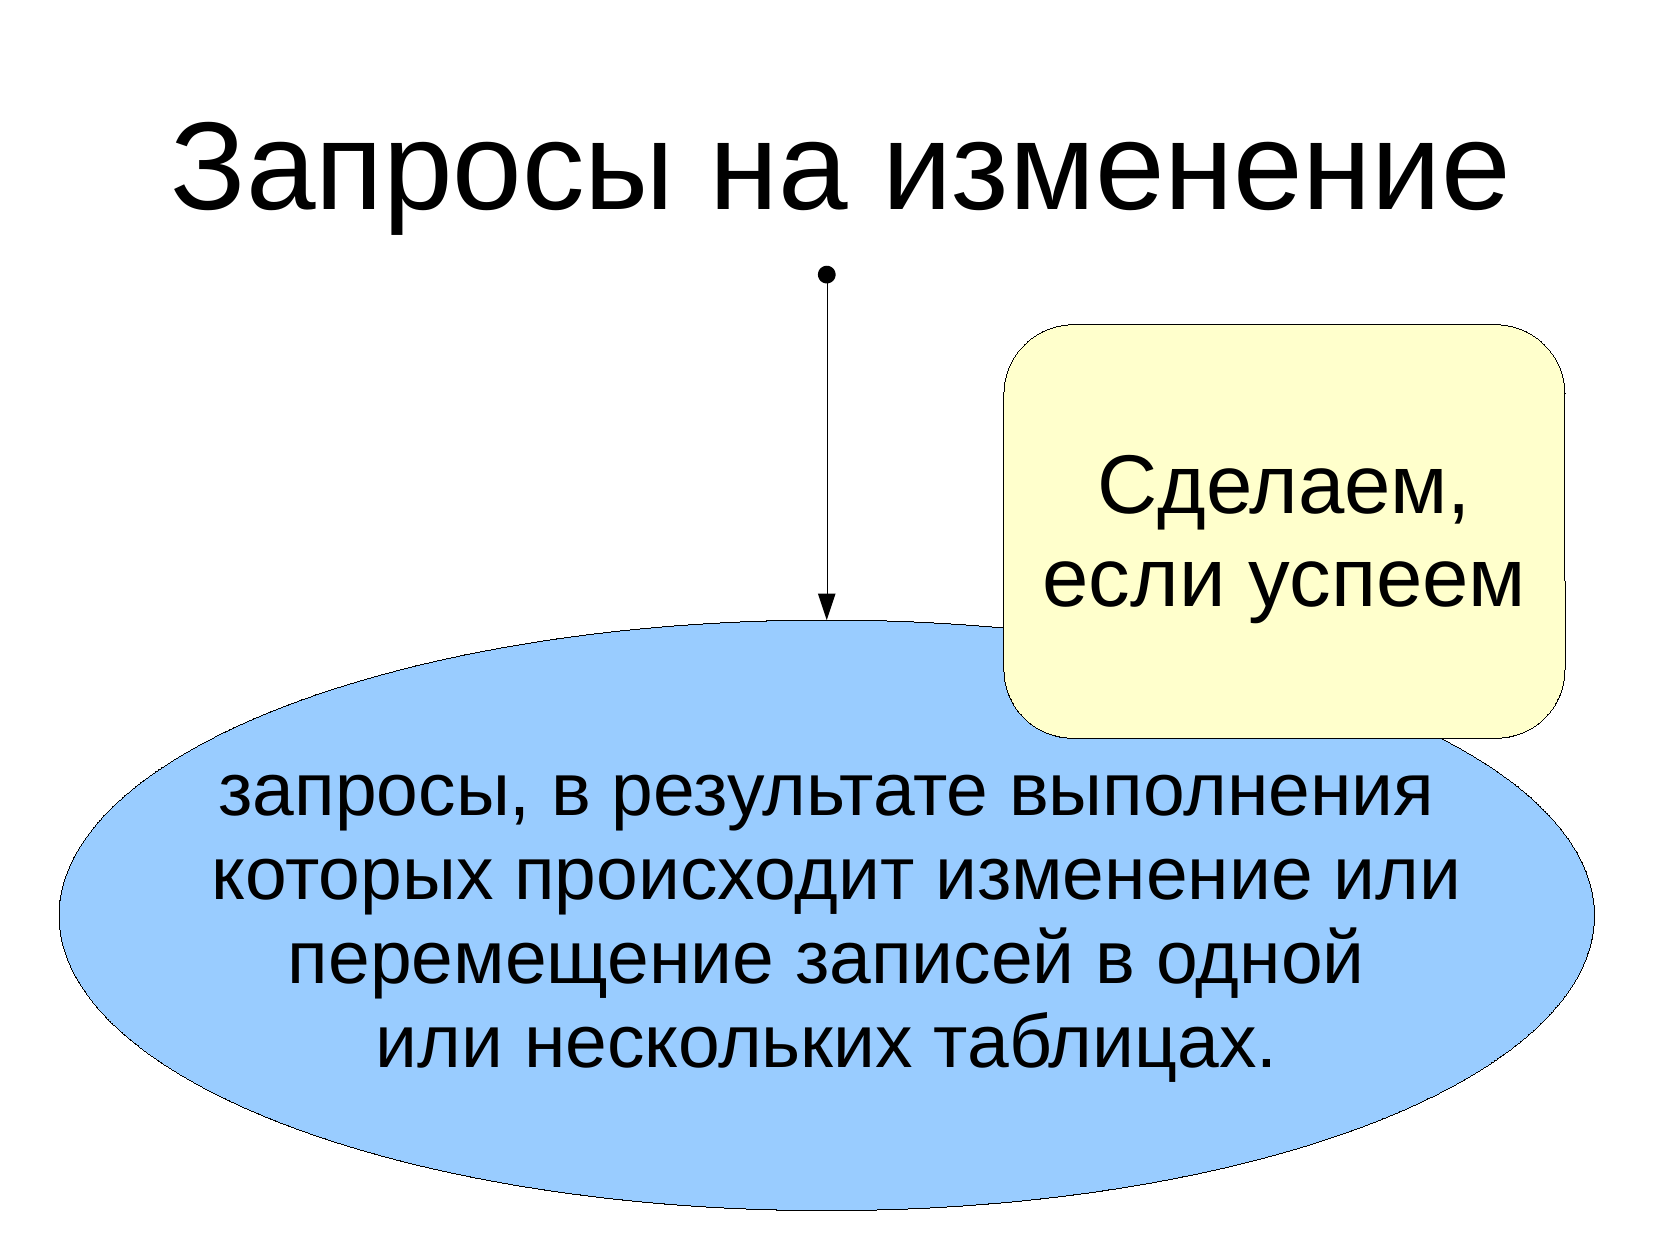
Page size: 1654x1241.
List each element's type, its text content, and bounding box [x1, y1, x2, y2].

text_box запросы, в результате выполнения которых происходит изменение или перемещение записей в одной или нескольких таблицах. [59, 620, 1595, 1211]
text_box Сделаем, если успеем [1003, 324, 1566, 739]
text_box Запросы на изменение [88, 88, 1595, 244]
